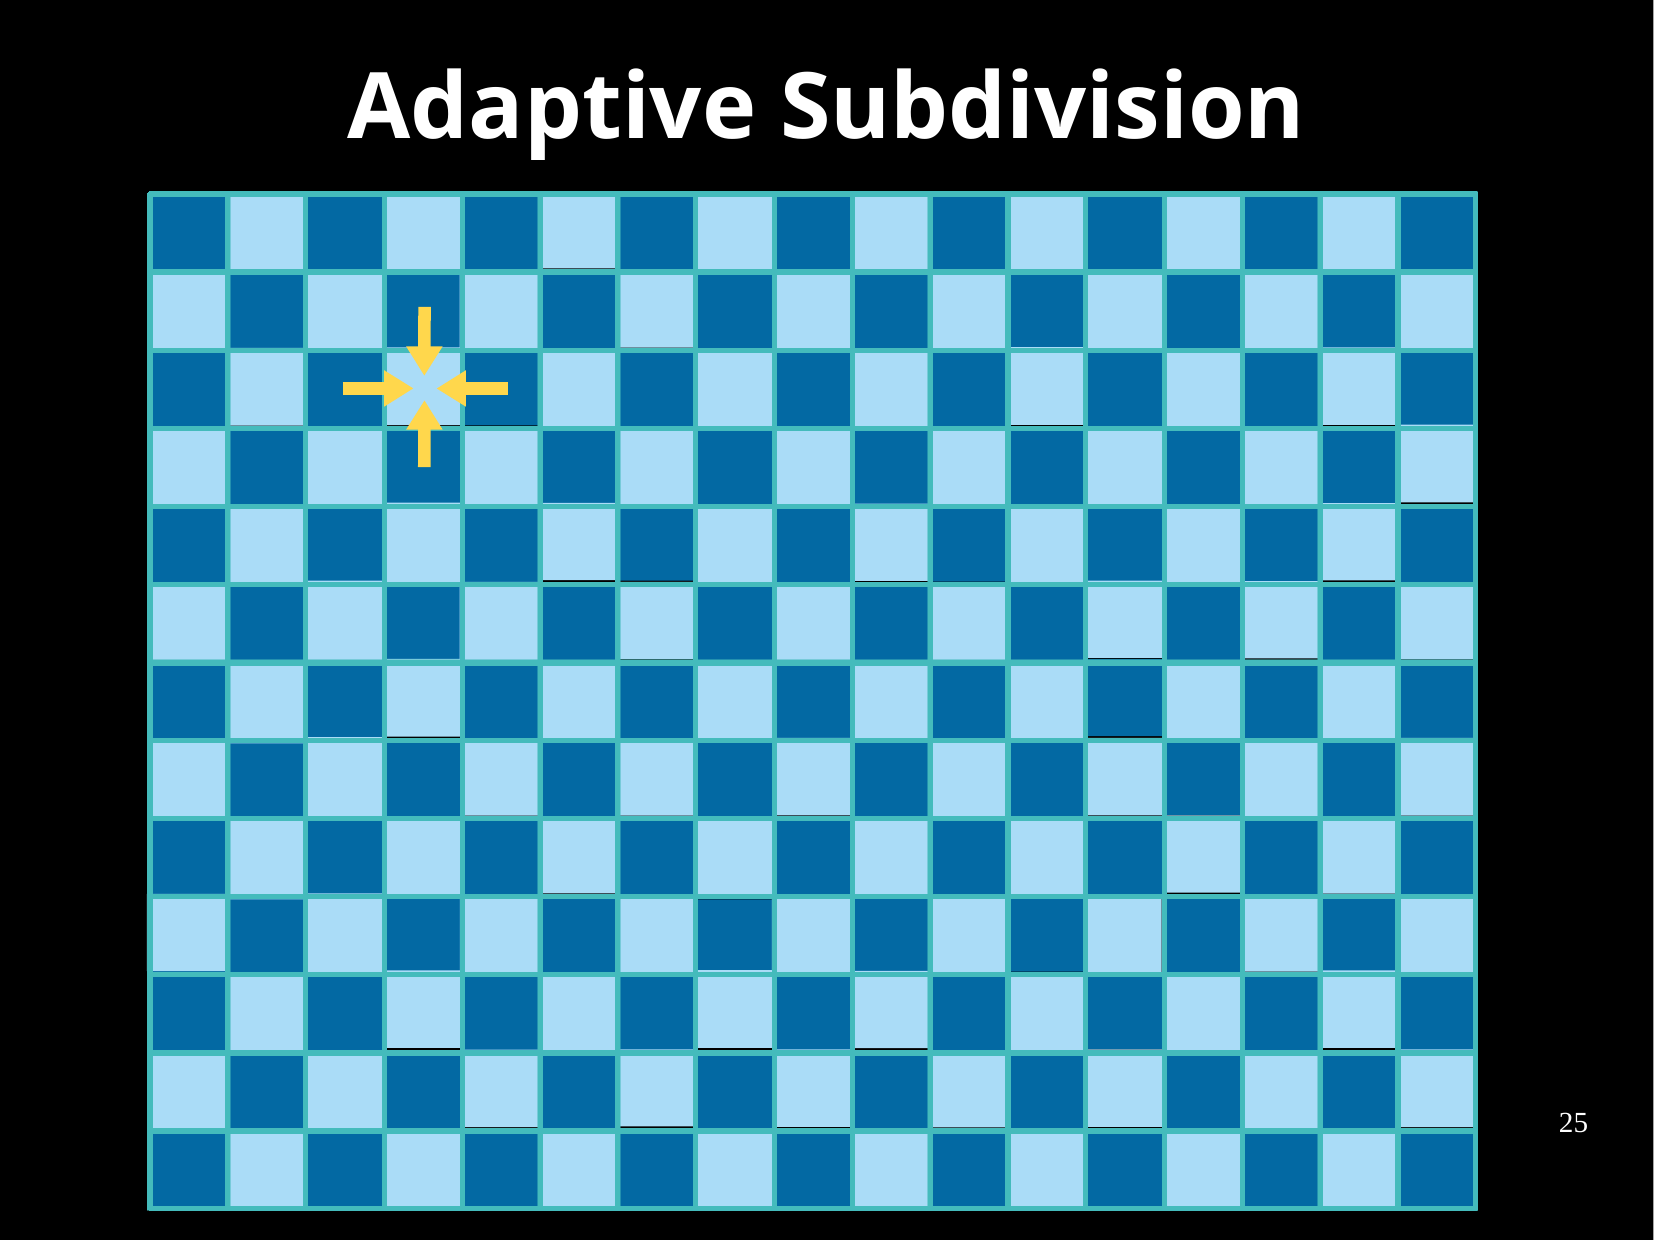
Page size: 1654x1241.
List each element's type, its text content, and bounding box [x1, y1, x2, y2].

picture [147, 191, 1478, 1211]
title Adaptive Subdivision [0, 0, 1654, 207]
